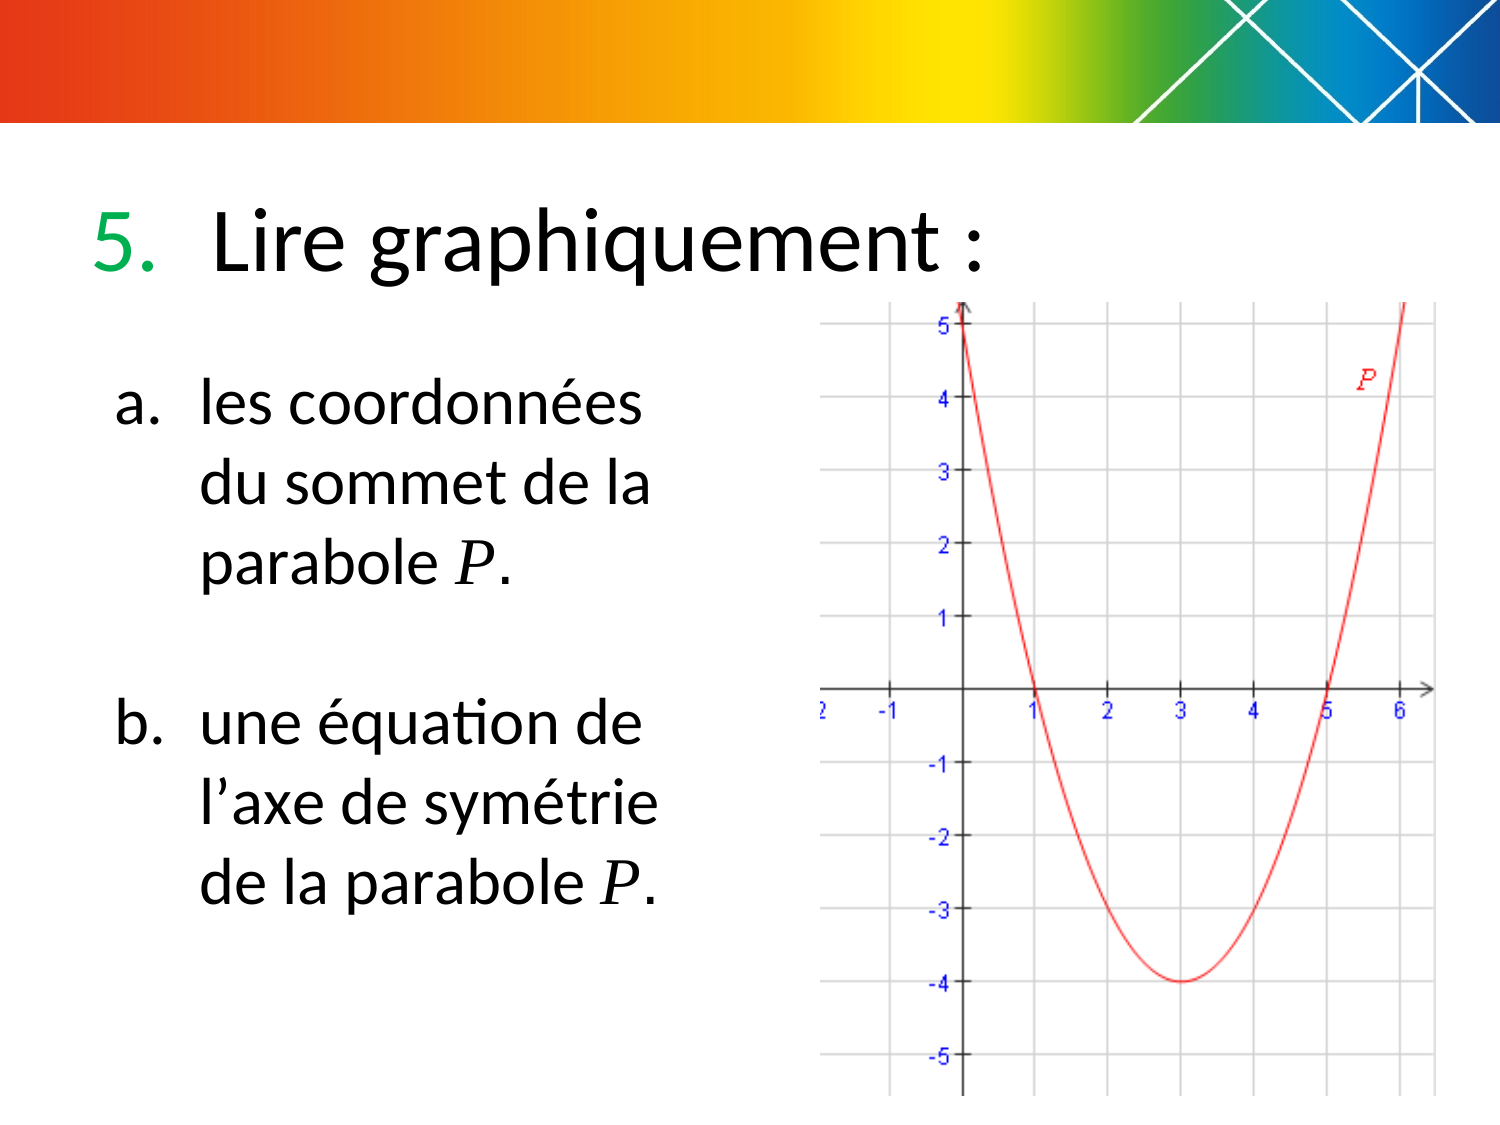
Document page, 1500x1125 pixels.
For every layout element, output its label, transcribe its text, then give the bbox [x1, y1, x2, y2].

title Lire graphiquement : [75, 163, 1426, 305]
picture [0, 0, 1359, 123]
picture [1340, 0, 1500, 123]
picture [820, 302, 1436, 1096]
text_box les coordonnées du sommet de la parabole P. une équation de l’axe de symétrie de la parabole P. [100, 349, 727, 926]
